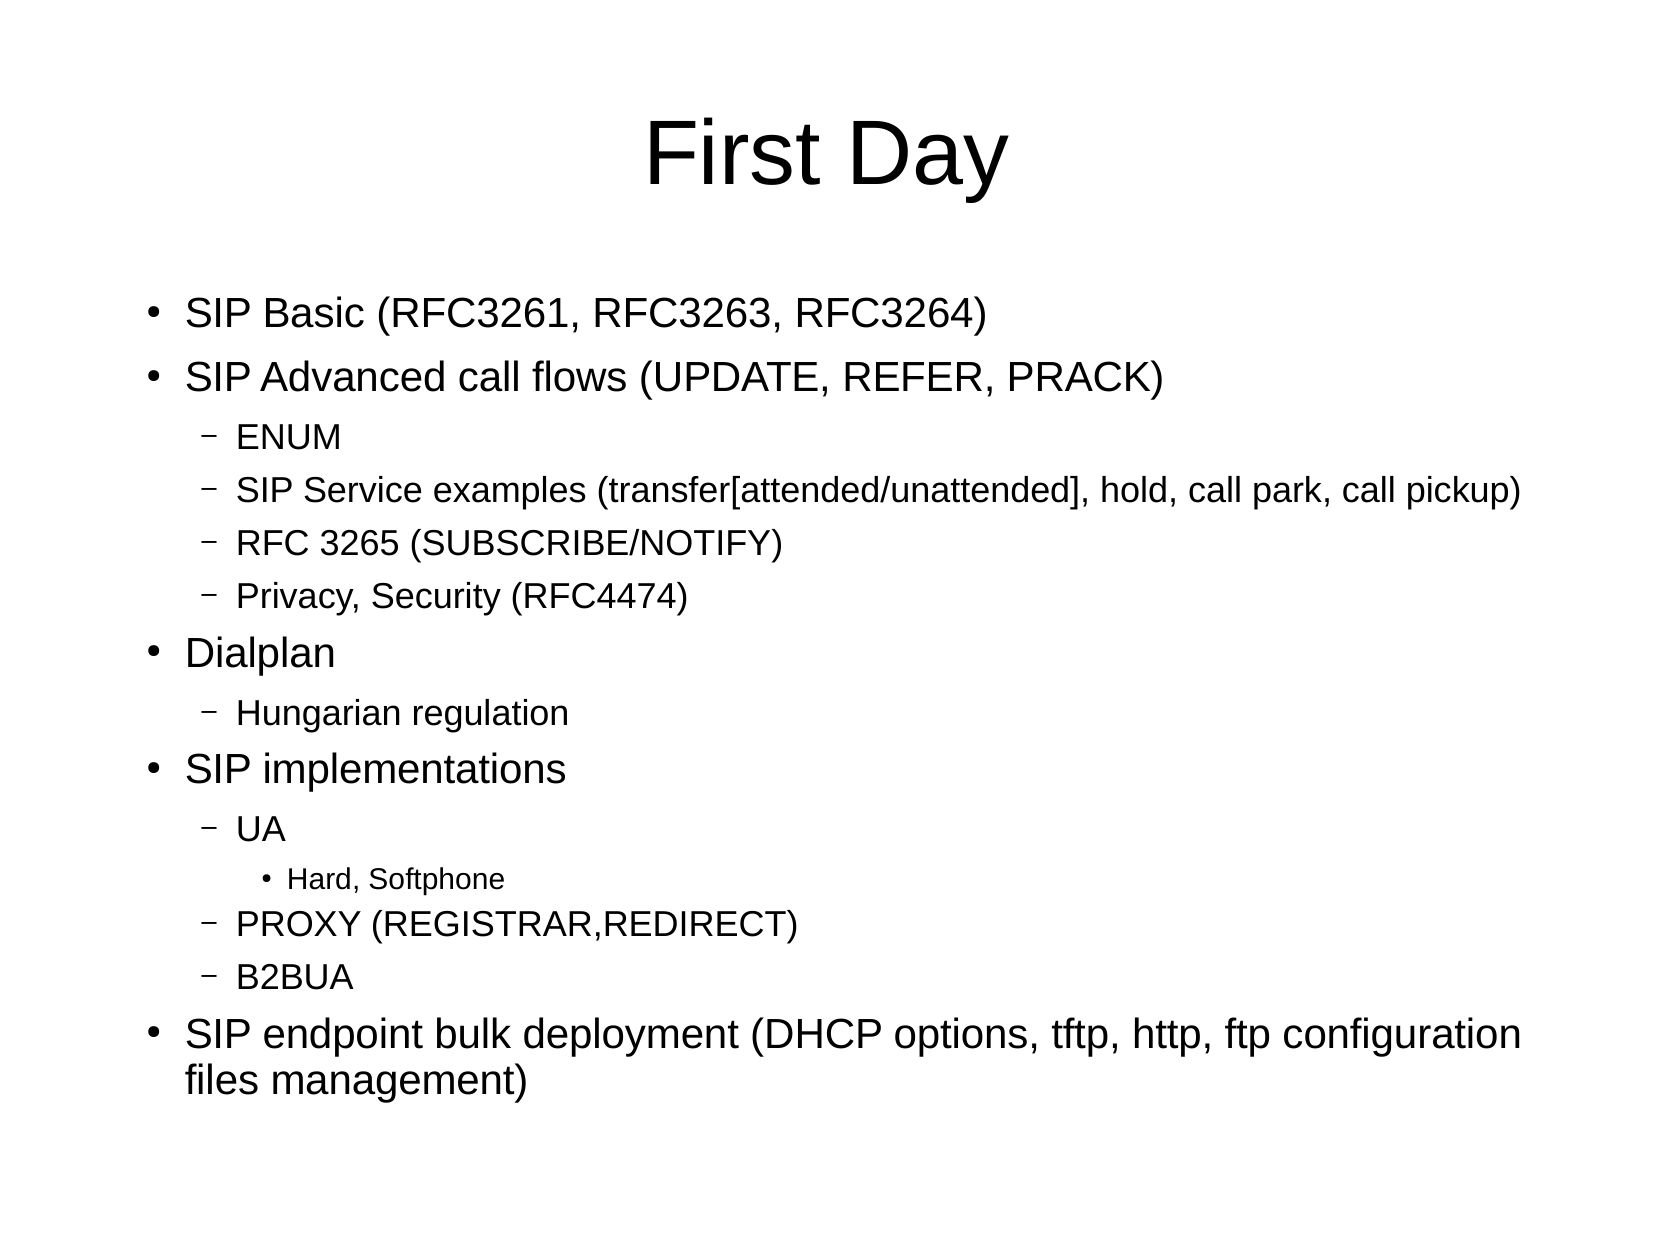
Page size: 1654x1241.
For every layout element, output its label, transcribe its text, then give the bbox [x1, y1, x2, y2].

title First Day [82, 56, 1571, 250]
list SIP Basic (RFC3261, RFC3263, RFC3264) SIP Advanced call flows (UPDATE, REFER, PRACK) ENUM SIP Service examples (transfer[attended/unattended], hold, call park, call pickup) RFC 3265 (SUBSCRIBE/NOTIFY) Privacy, Security (RFC4474) Dialplan Hungarian regulation SIP implementations UA Hard, Softphone PROXY (REGISTRAR,REDIRECT) B2BUA SIP endpoint bulk deployment (DHCP options, tftp, http, ftp configuration files management) [82, 290, 1571, 1109]
